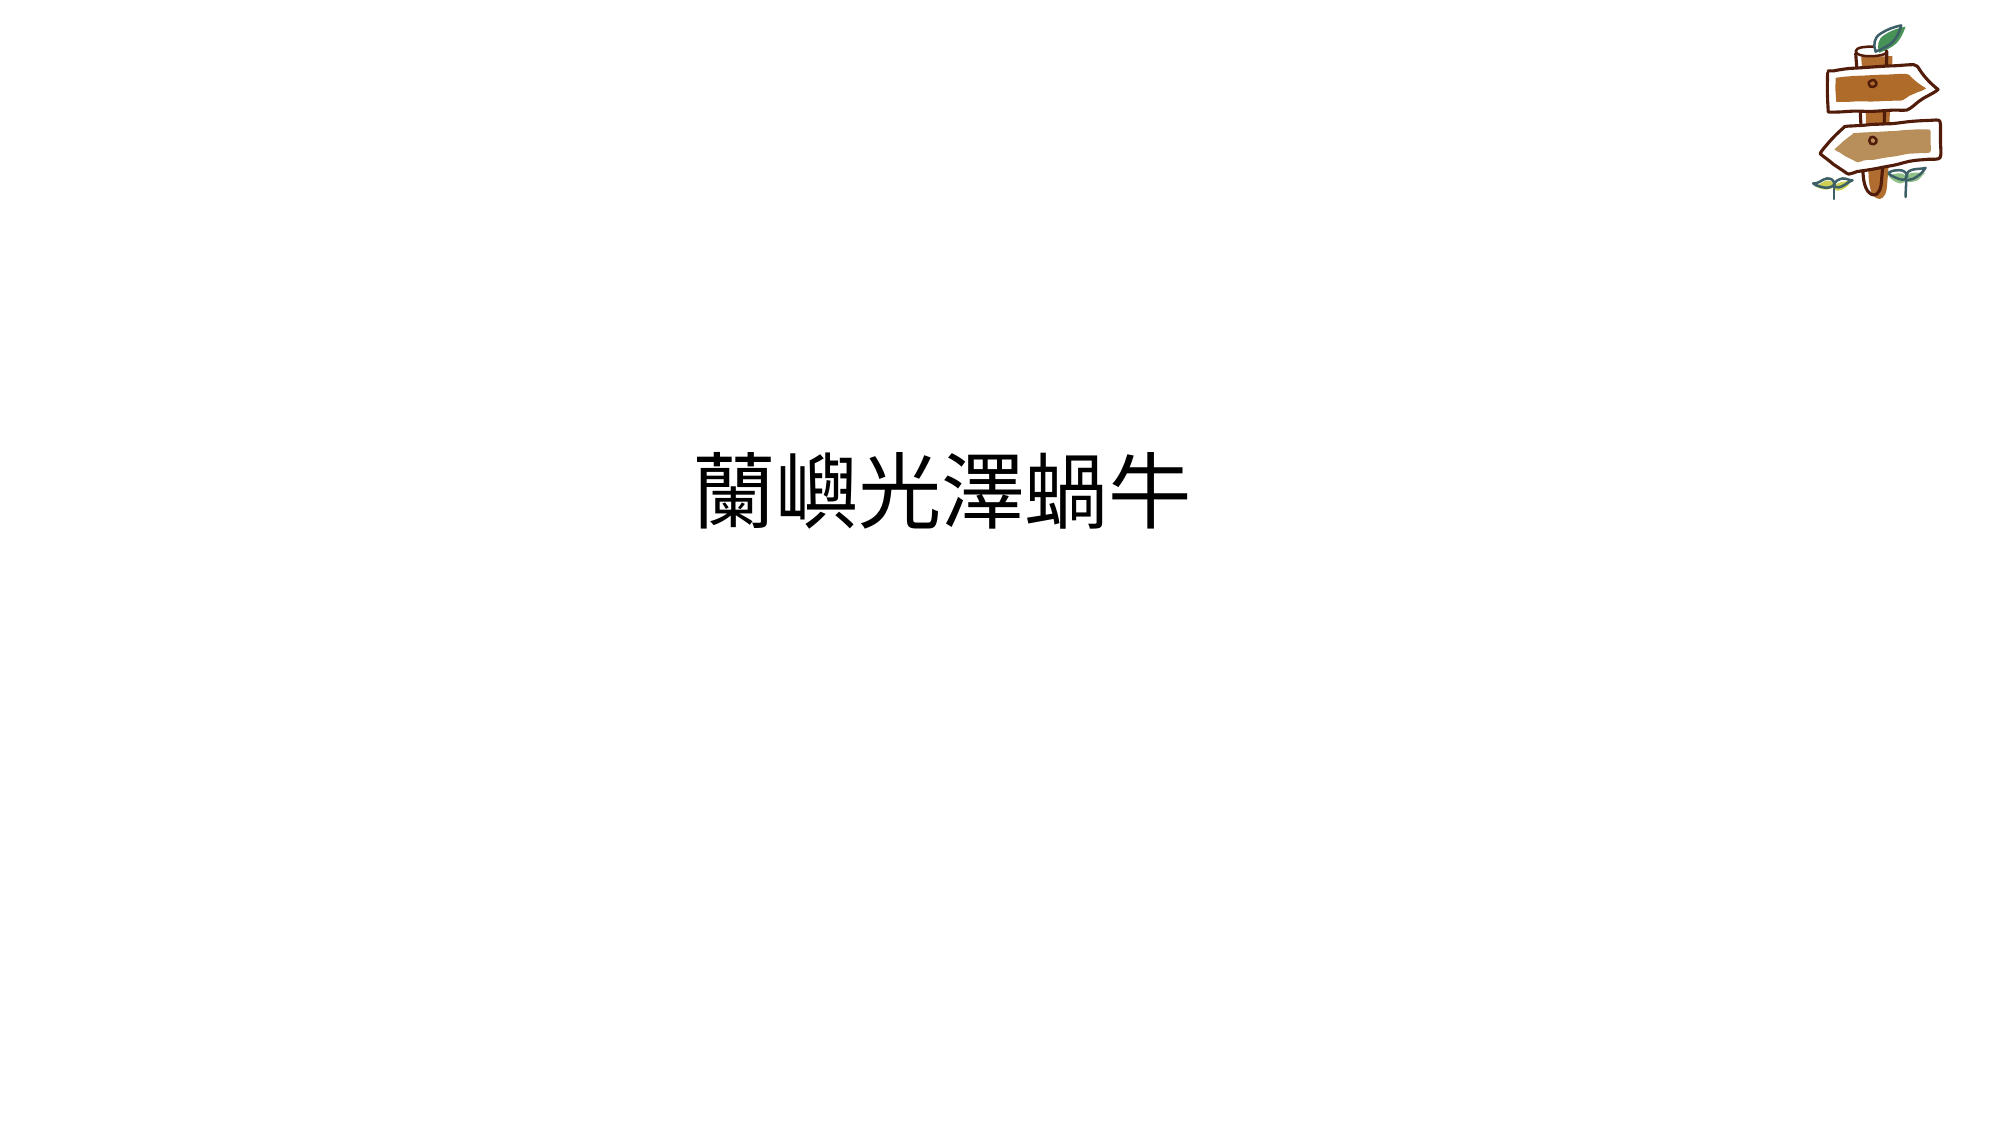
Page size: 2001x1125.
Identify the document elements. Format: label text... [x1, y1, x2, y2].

text_box 蘭嶼光澤蝸牛 [677, 431, 1466, 649]
picture [1811, 24, 1944, 201]
